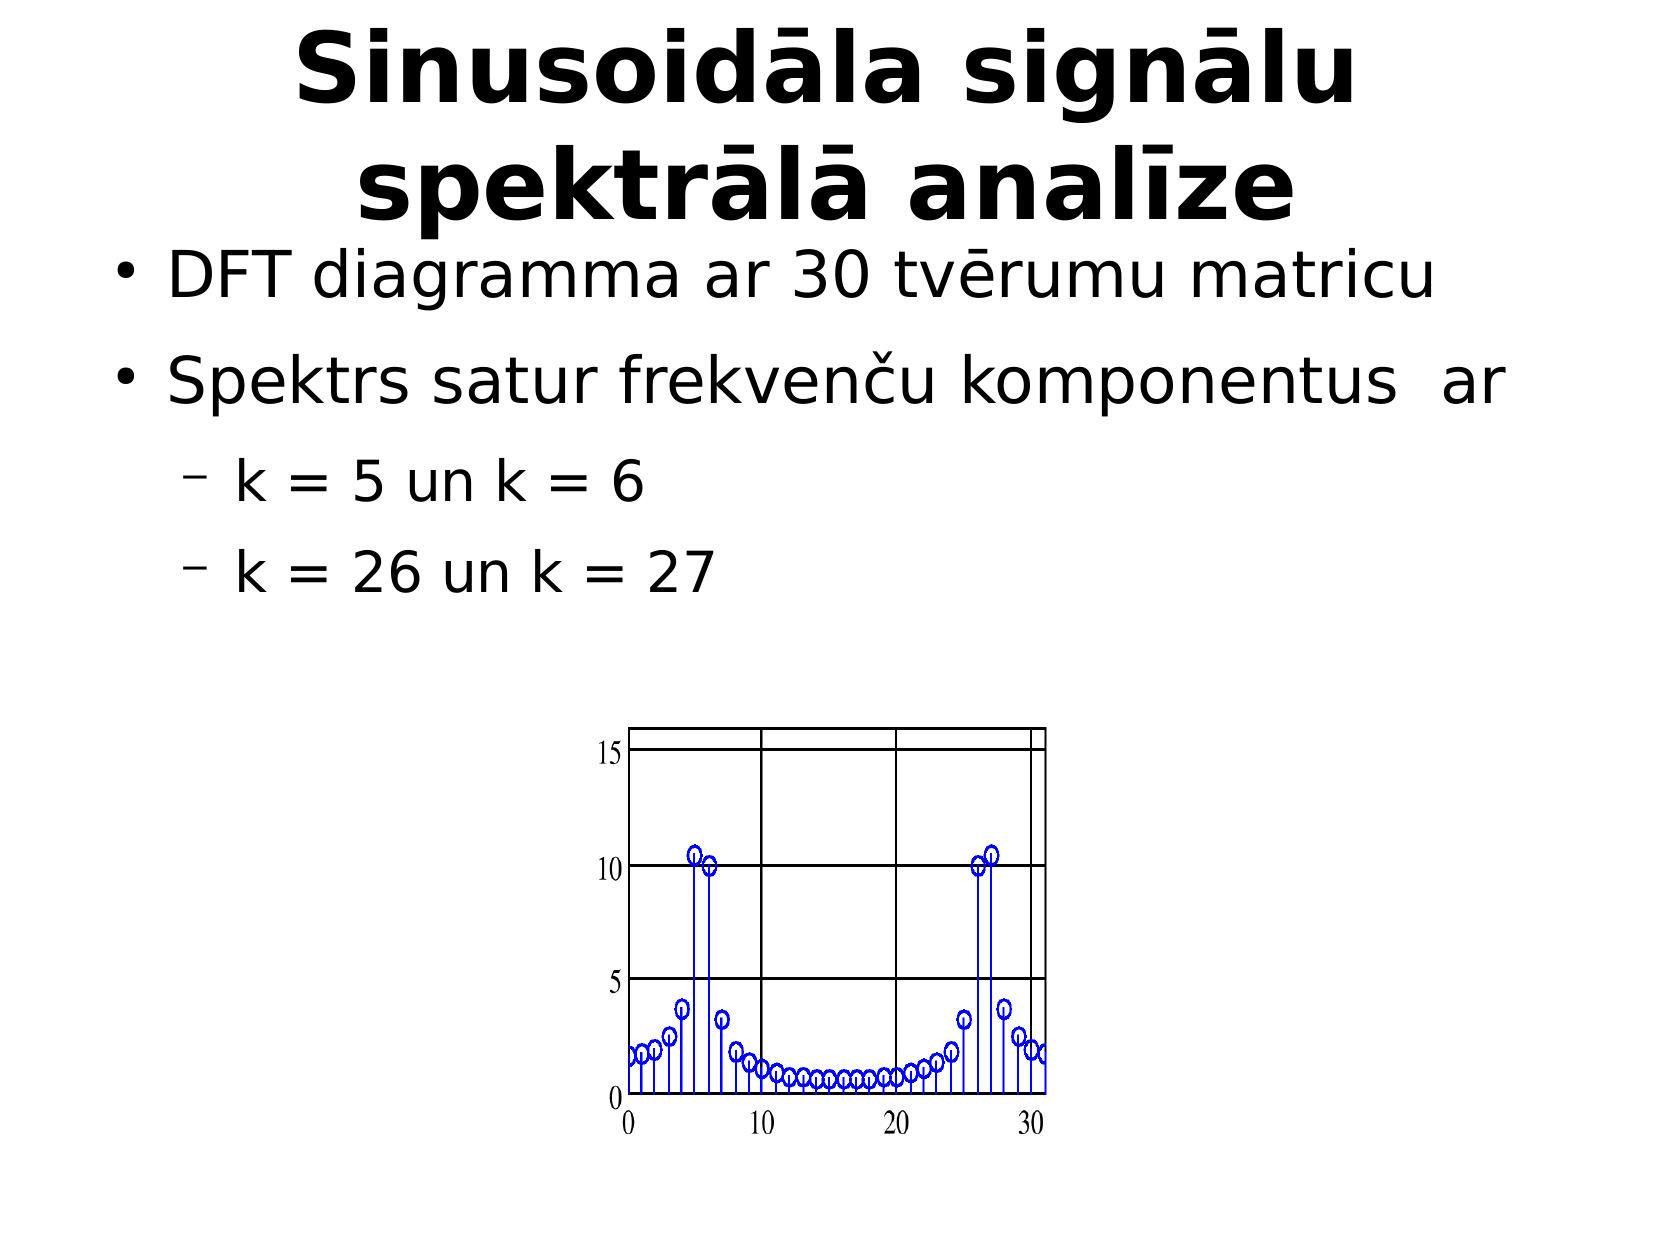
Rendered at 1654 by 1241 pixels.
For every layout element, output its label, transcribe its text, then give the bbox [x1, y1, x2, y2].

picture [567, 726, 1054, 1185]
list DFT diagramma ar 30 tvērumu matricu Spektrs satur frekvenču komponentus ar k = 5 un k = 6 k = 26 un k = 27 [82, 225, 1538, 683]
title Sinusoidāla signālu spektrālā analīze [82, 49, 1571, 196]
